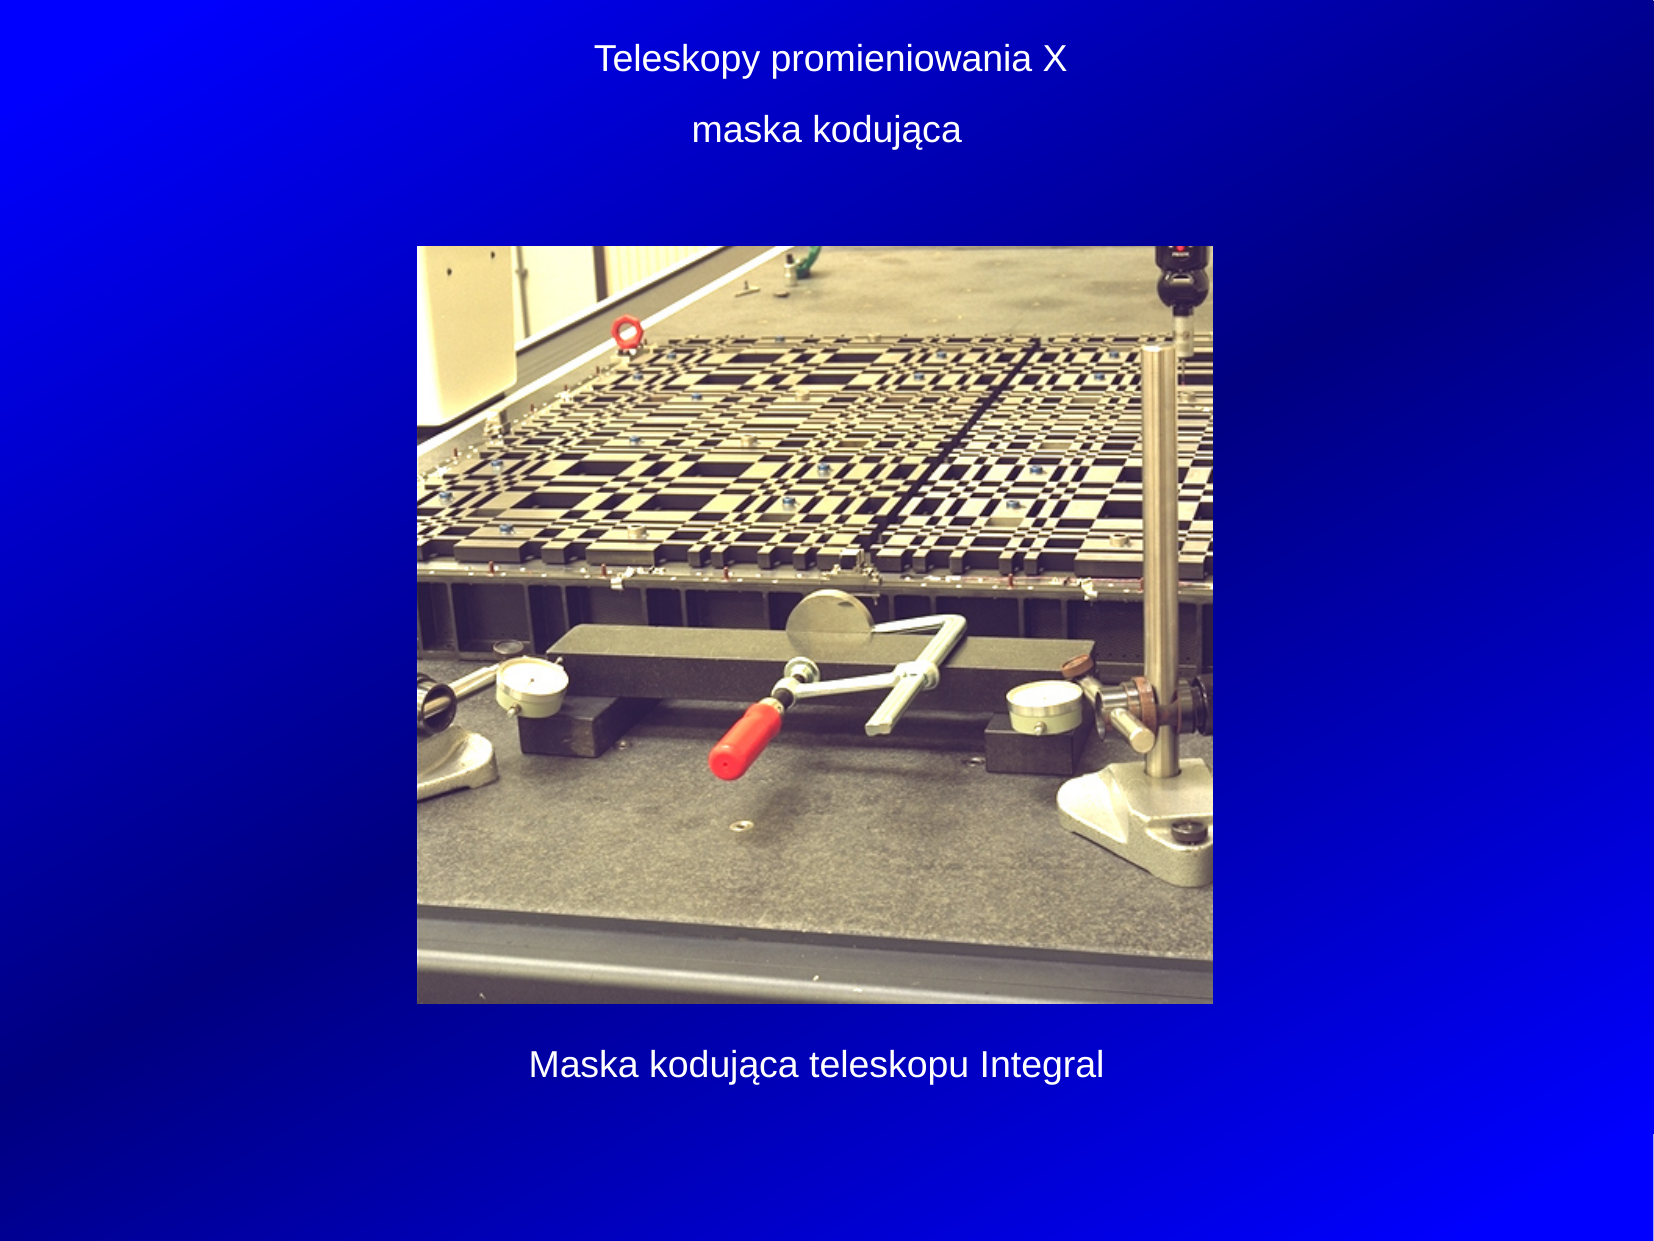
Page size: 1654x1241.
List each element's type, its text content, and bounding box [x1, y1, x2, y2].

picture [417, 246, 1213, 1004]
text_box Maska kodująca teleskopu Integral [513, 1035, 1120, 1093]
text_box Teleskopy promieniowania X [579, 29, 1083, 87]
text_box maska kodująca [676, 101, 977, 158]
